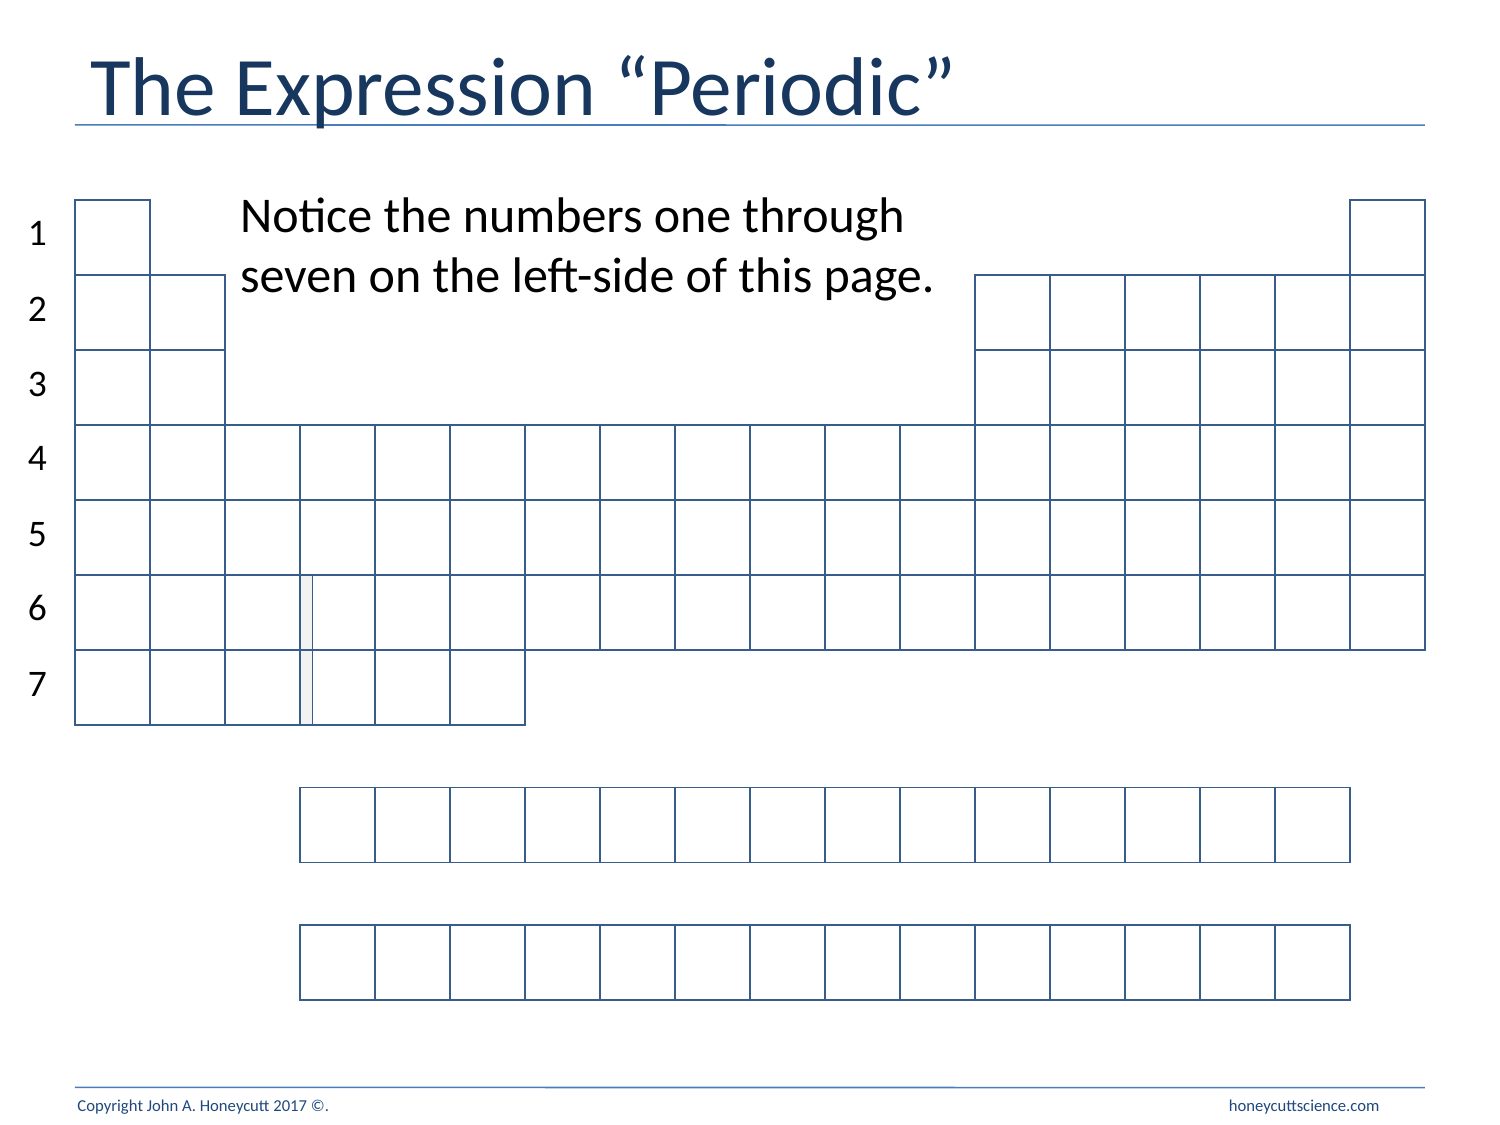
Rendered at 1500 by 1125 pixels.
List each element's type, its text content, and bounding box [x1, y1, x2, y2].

text_box 1 [12, 200, 63, 261]
text_box 3 [12, 351, 63, 413]
text_box 7 [12, 651, 63, 713]
title The Expression “Periodic” [75, 45, 1425, 121]
text_box 2 [12, 276, 63, 338]
text_box 5 [12, 501, 63, 563]
text_box 6 [12, 575, 63, 636]
text_box Notice the numbers one through seven on the left-side of this page. [224, 174, 975, 372]
text_box 4 [12, 425, 63, 486]
